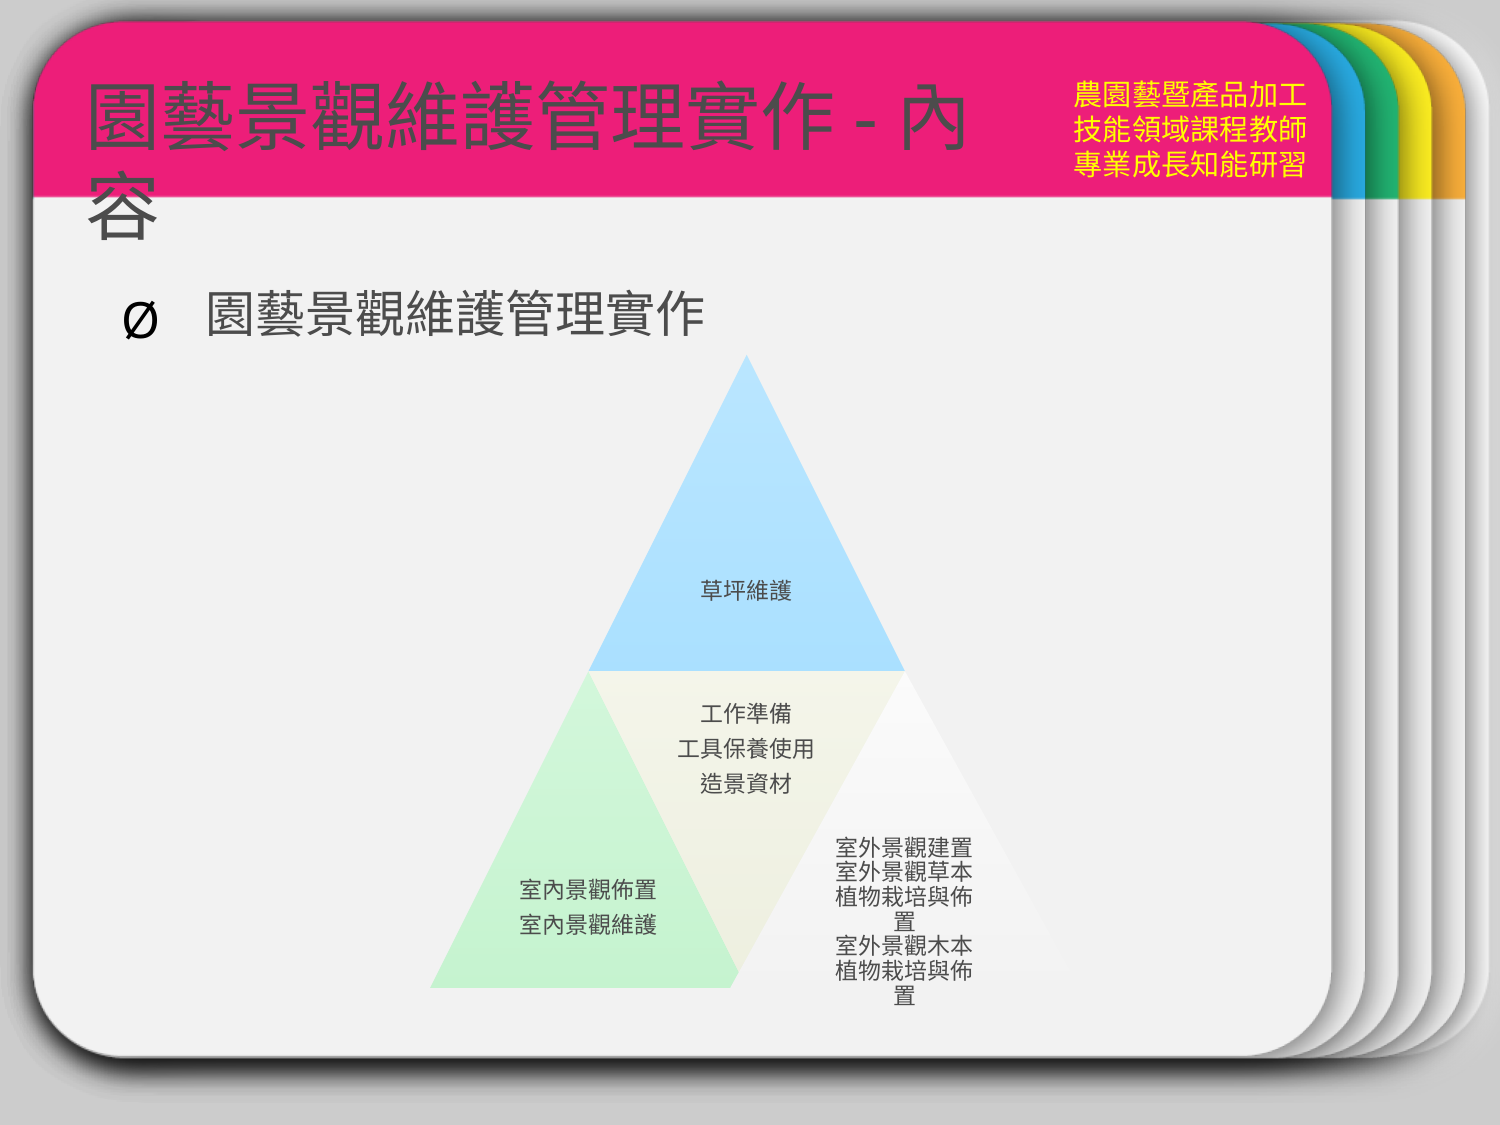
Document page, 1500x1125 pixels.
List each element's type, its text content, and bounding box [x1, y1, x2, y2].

text_box 室外景觀建置 室外景觀草本植物栽培與佈置 室外景觀木本植物栽培與佈置 [730, 671, 1080, 988]
text_box 農園藝暨產品加工技能領域課程教師專業成長知能研習 [1058, 68, 1344, 190]
text_box 園藝景觀維護管理實作-內容 [70, 62, 1059, 169]
text_box 草坪維護 [588, 354, 905, 671]
text_box 工作準備 工具保養使用 造景資材 [588, 671, 904, 971]
text_box 室內景觀佈置 室內景觀維護 [430, 672, 738, 988]
picture [0, 0, 1500, 1125]
text_box 園藝景觀維護管理實作 [106, 275, 1176, 435]
